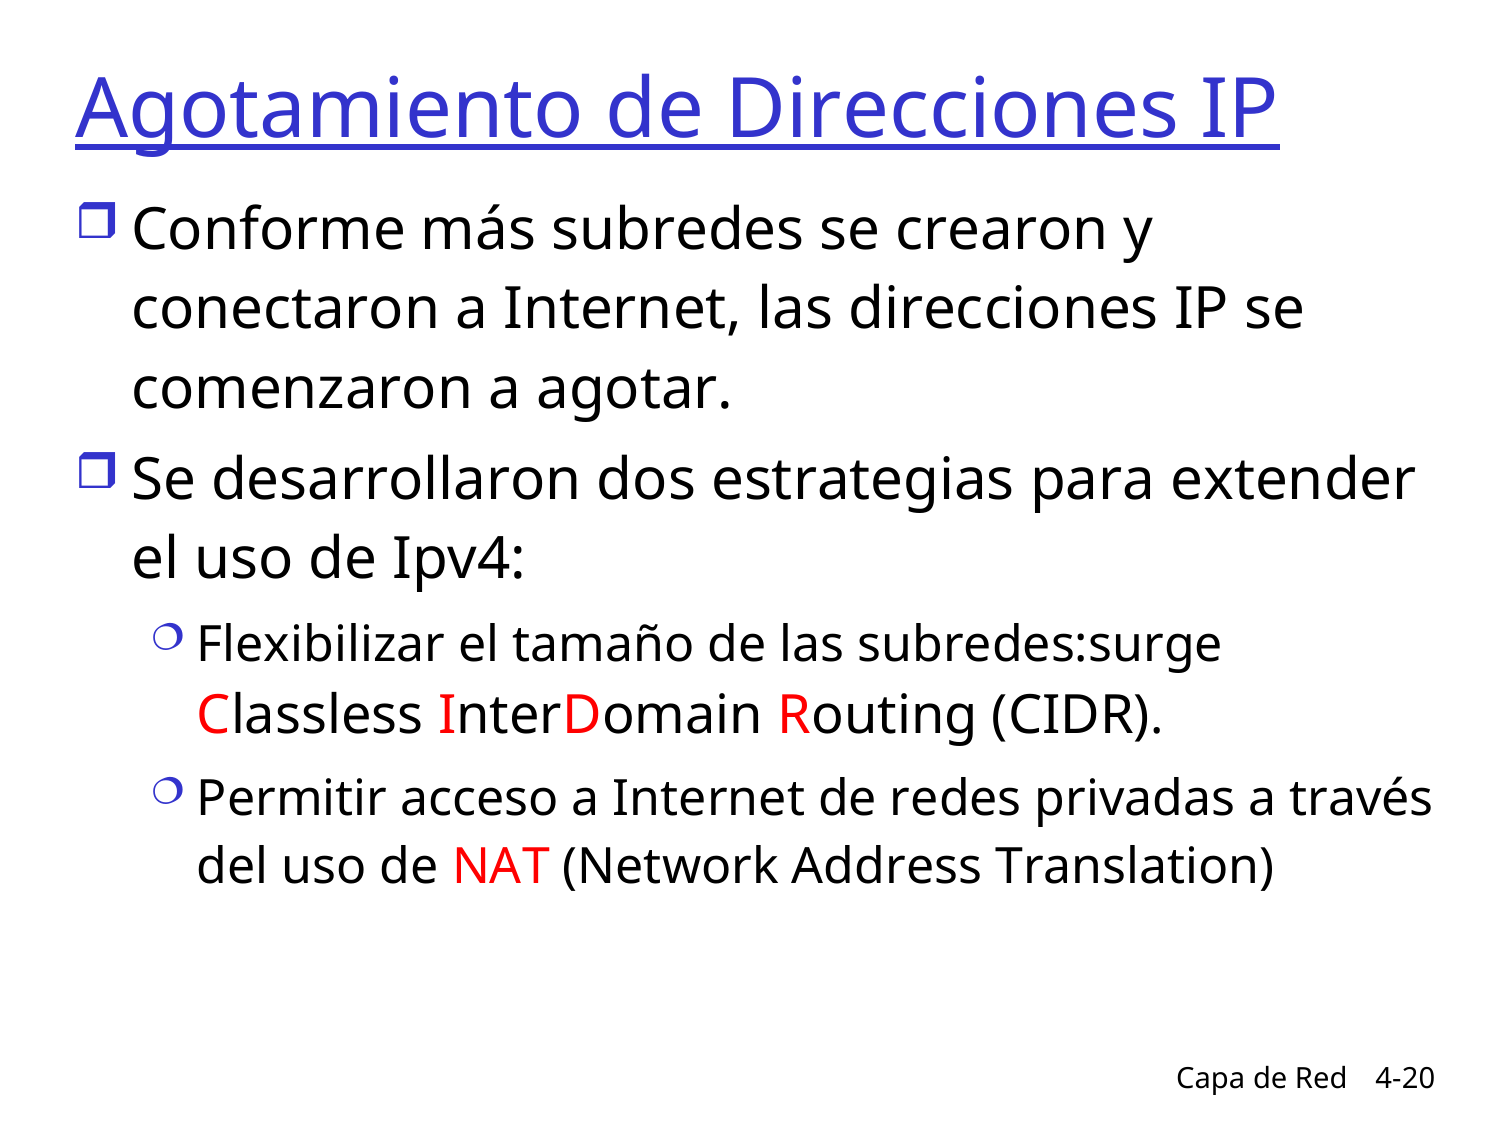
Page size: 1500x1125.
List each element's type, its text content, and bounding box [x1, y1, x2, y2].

title Agotamiento de Direcciones IP [75, 30, 1463, 181]
list Conforme más subredes se crearon y conectaron a Internet, las direcciones IP se comenzaron a agotar. Se desarrollaron dos estrategias para extender el uso de Ipv4: Flexibilizar el tamaño de las subredes:surge Classless InterDomain Routing (CIDR). Permitir acceso a Internet de redes privadas a través del uso de NAT (Network Address Translation) [75, 187, 1463, 991]
